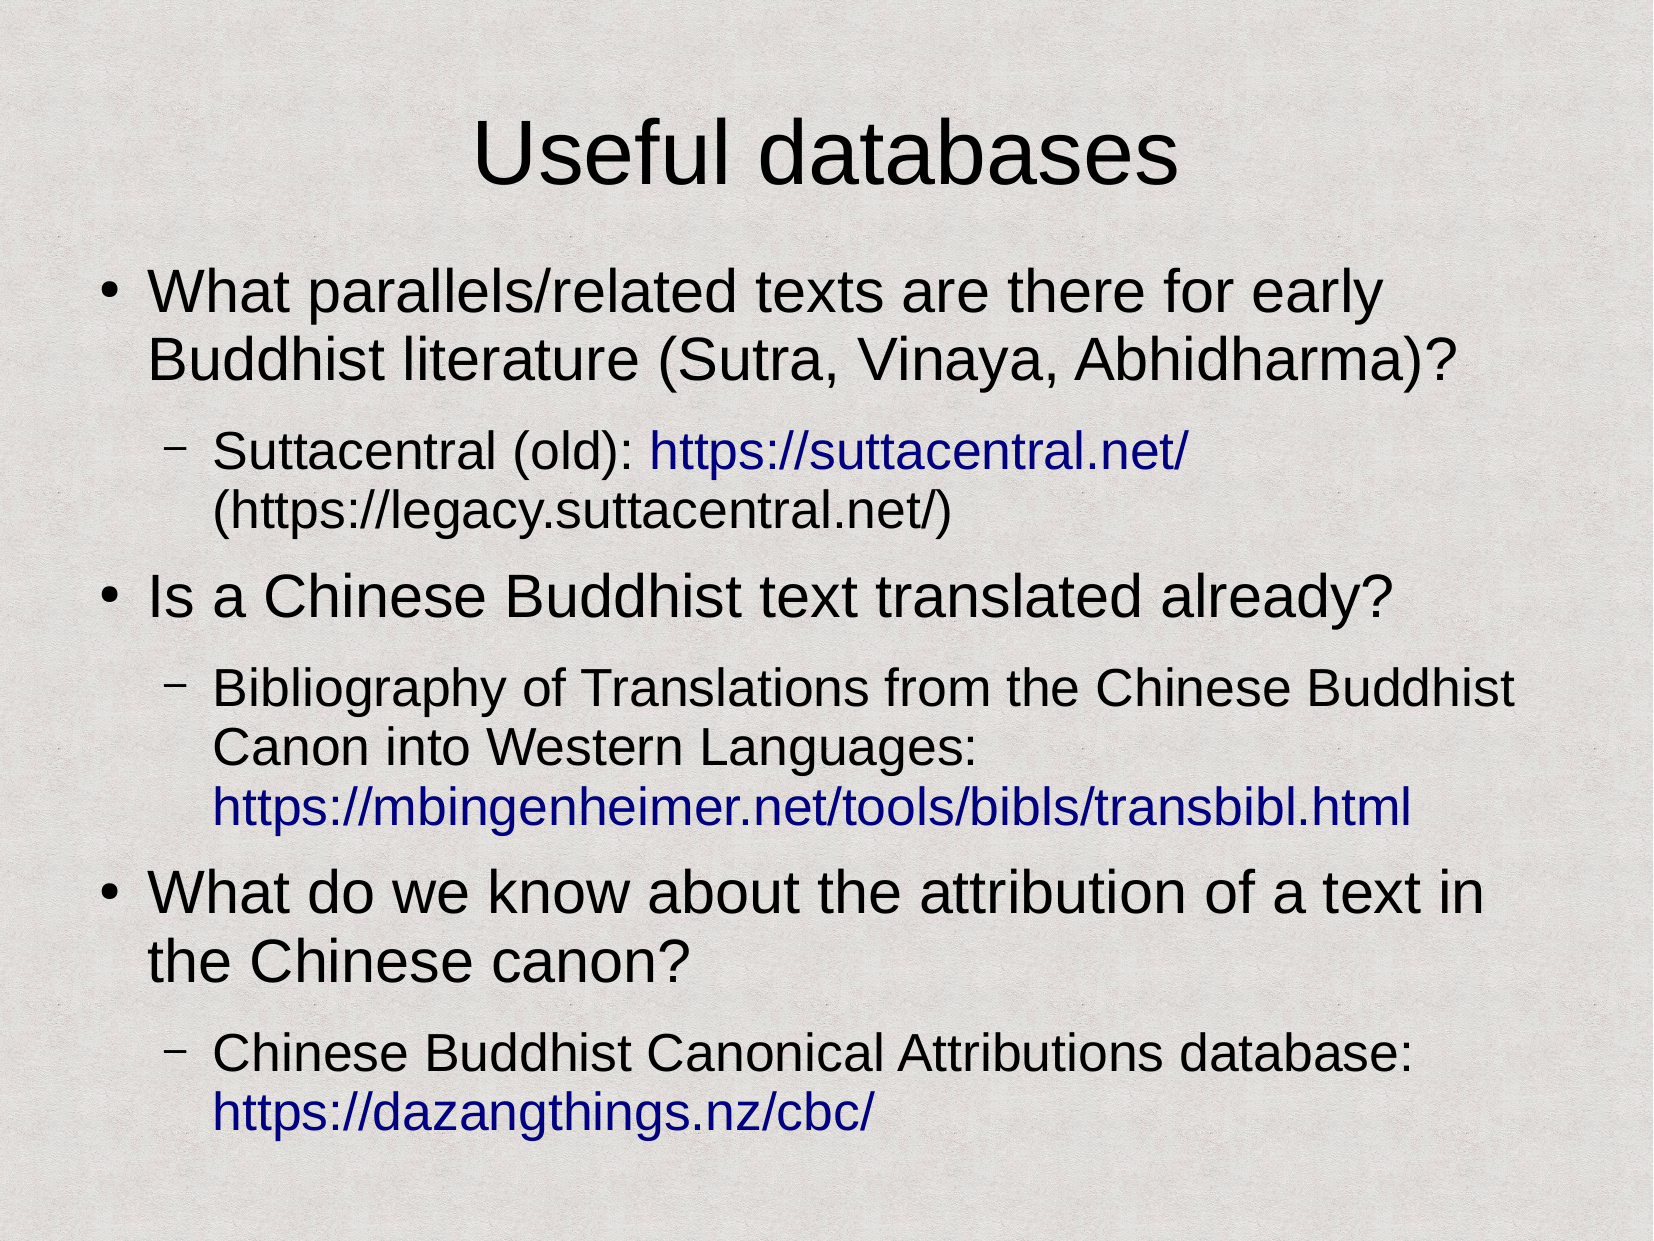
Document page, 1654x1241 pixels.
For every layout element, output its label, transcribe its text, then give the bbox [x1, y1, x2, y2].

picture [0, 0, 1654, 1241]
list What parallels/related texts are there for early Buddhist literature (Sutra, Vinaya, Abhidharma)? Suttacentral (old): https://suttacentral.net/ (https://legacy.suttacentral.net/) Is a Chinese Buddhist text translated already? Bibliography of Translations from the Chinese Buddhist Canon into Western Languages: https://mbingenheimer.net/tools/bibls/transbibl.html What do we know about the attribution of a text in the Chinese canon? Chinese Buddhist Canonical Attributions database: https://dazangthings.nz/cbc/ [82, 256, 1566, 1149]
title Useful databases [82, 49, 1571, 257]
